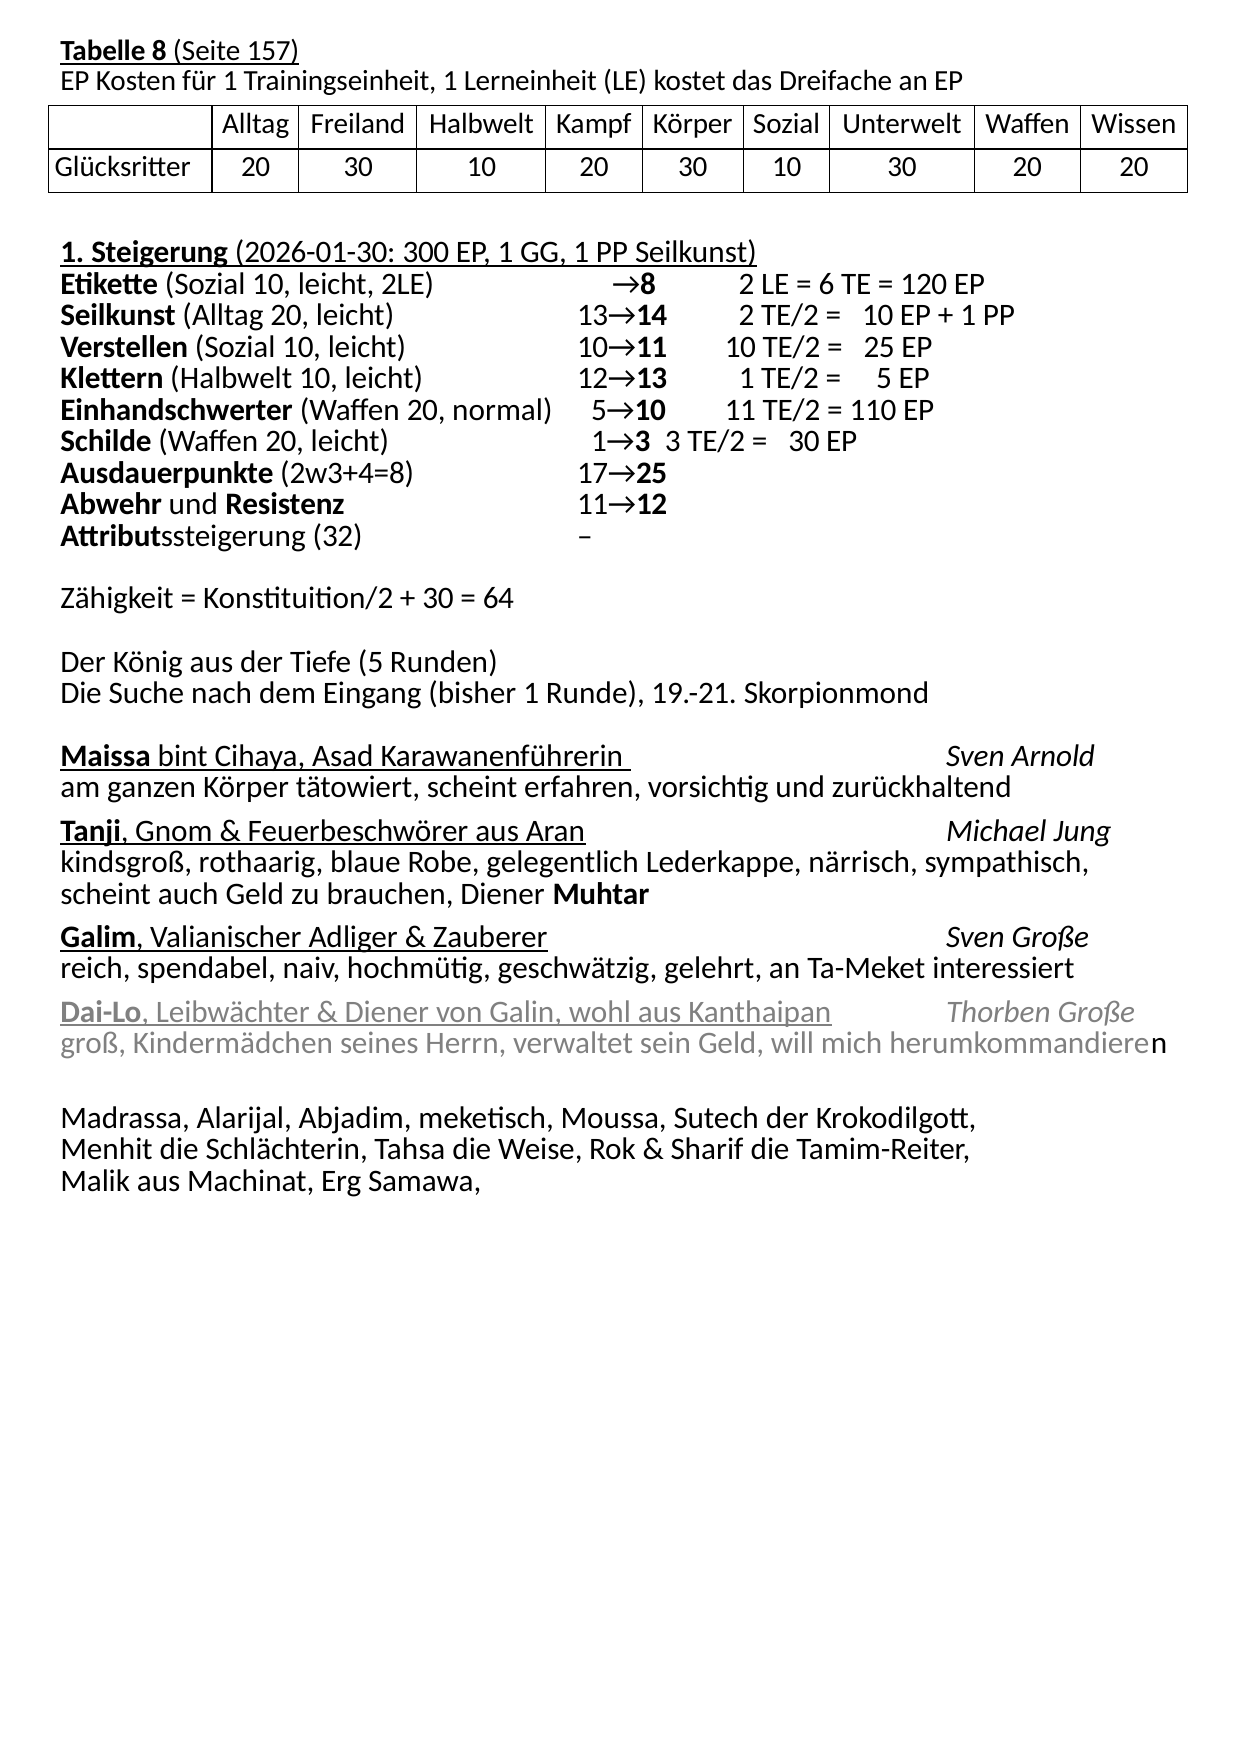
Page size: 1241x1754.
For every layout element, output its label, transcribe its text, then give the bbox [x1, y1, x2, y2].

table_header Alltag [213, 106, 298, 148]
table_header Freiland [299, 106, 416, 148]
table_header Kampf [546, 106, 642, 148]
table_cell 10 [744, 150, 829, 192]
table_cell Glücksritter [49, 150, 211, 192]
table_cell 20 [1081, 150, 1187, 192]
text_box Tabelle 8 (Seite 157) EP Kosten für 1 Trainingseinheit, 1 Lerneinheit (LE) kostet das Dreifache an EP 1. Steigerung (2026-01-30: 300 EP, 1 GG, 1 PP Seilkunst) Etikette (Sozial 10, leicht, 2LE) →8 2 LE = 6 TE = 120 EP Seilkunst (Alltag 20, leicht) 13→14 2 TE/2 = 10 EP + 1 PP Verstellen (Sozial 10, leicht) 10→11 10 TE/2 = 25 EP Klettern (Halbwelt 10, leicht) 12→13 1 TE/2 = 5 EP Einhandschwerter (Waffen 20, normal) 5→10 11 TE/2 = 110 EP Schilde (Waffen 20, leicht) 1→3 3 TE/2 = 30 EP Ausdauerpunkte (2w3+4=8) 17→25 Abwehr und Resistenz 11→12 Attributssteigerung (32) – Zähigkeit = Konstituition/2 + 30 = 64 Der König aus der Tiefe (5 Runden) Die Suche nach dem Eingang (bisher 1 Runde), 19.-21. Skorpionmond Maissa bint Cihaya, Asad Karawanenführerin Sven Arnold am ganzen Körper tätowiert, scheint erfahren, vorsichtig und zurückhaltend Tanji, Gnom & Feuerbeschwörer aus Aran Michael Jung kindsgroß, rothaarig, blaue Robe, gelegentlich Lederkappe, närrisch, sympathisch, scheint auch Geld zu brauchen, Diener Muhtar Galim, Valianischer Adliger & Zauberer Sven Große reich, spendabel, naiv, hochmütig, geschwätzig, gelehrt, an Ta-Meket interessiert Dai-Lo, Leibwächter & Diener von Galin, wohl aus Kanthaipan Thorben Große groß, Kindermädchen seines Herrn, verwaltet sein Geld, will mich herumkommandieren Madrassa, Alarijal, Abjadim, meketisch, Moussa, Sutech der Krokodilgott, Menhit die Schlächterin, Tahsa die Weise, Rok & Sharif die Tamim-Reiter, Malik aus Machinat, Erg Samawa, [30, 31, 1198, 1754]
table_cell 20 [975, 150, 1080, 192]
table_cell 30 [830, 150, 974, 192]
table_header Unterwelt [830, 106, 974, 148]
table_cell 20 [546, 150, 642, 192]
table_header Körper [643, 106, 743, 148]
table_header [49, 106, 211, 148]
table_header Waﬀen [975, 106, 1080, 148]
table_cell 30 [643, 150, 743, 192]
table_cell 20 [213, 150, 298, 192]
table_header Halbwelt [417, 106, 545, 148]
table_cell 10 [417, 150, 545, 192]
table_header Wissen [1081, 106, 1187, 148]
table_cell 30 [299, 150, 416, 192]
table_header Sozial [744, 106, 829, 148]
